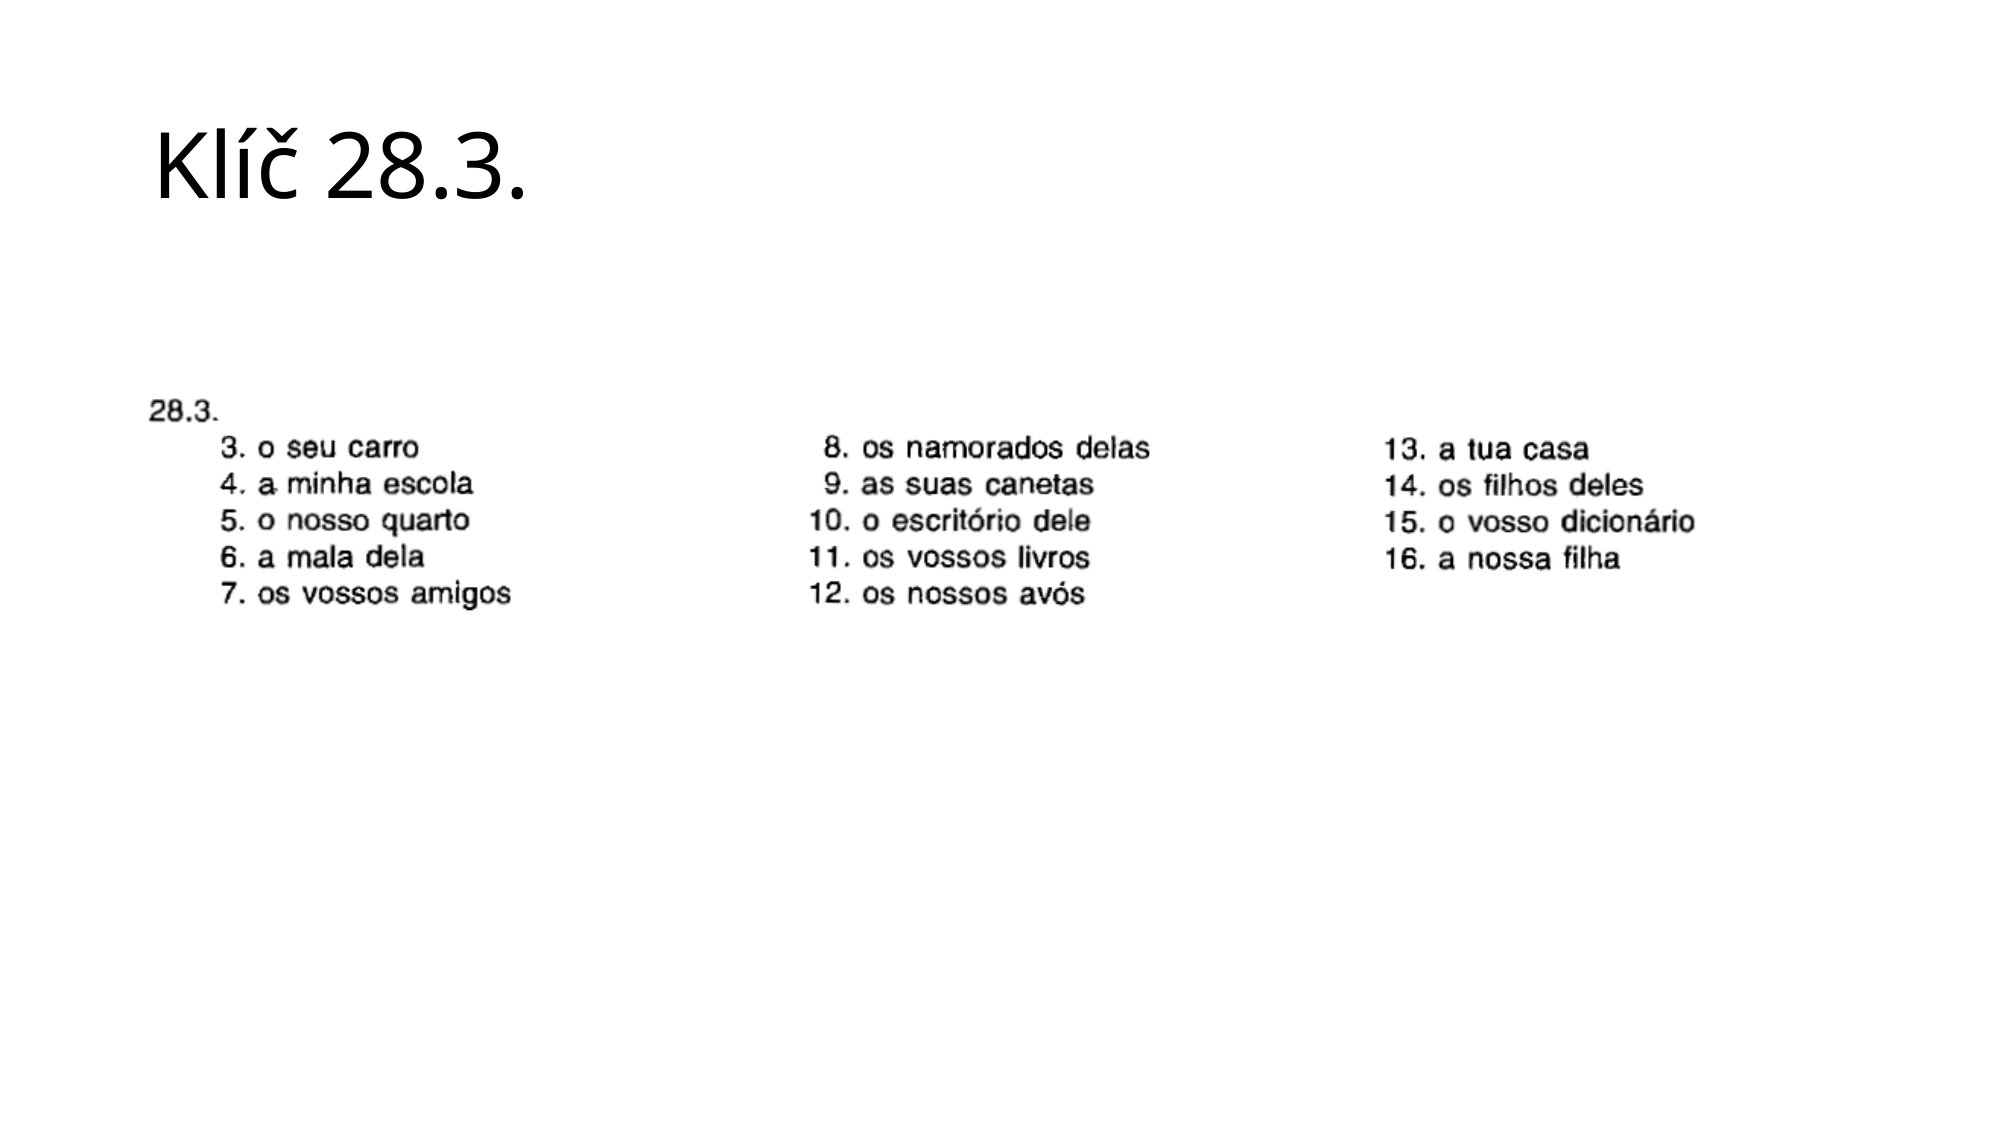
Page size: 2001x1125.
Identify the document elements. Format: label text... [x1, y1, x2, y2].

picture [137, 398, 1828, 662]
title Klíč 28.3. [137, 59, 1863, 278]
